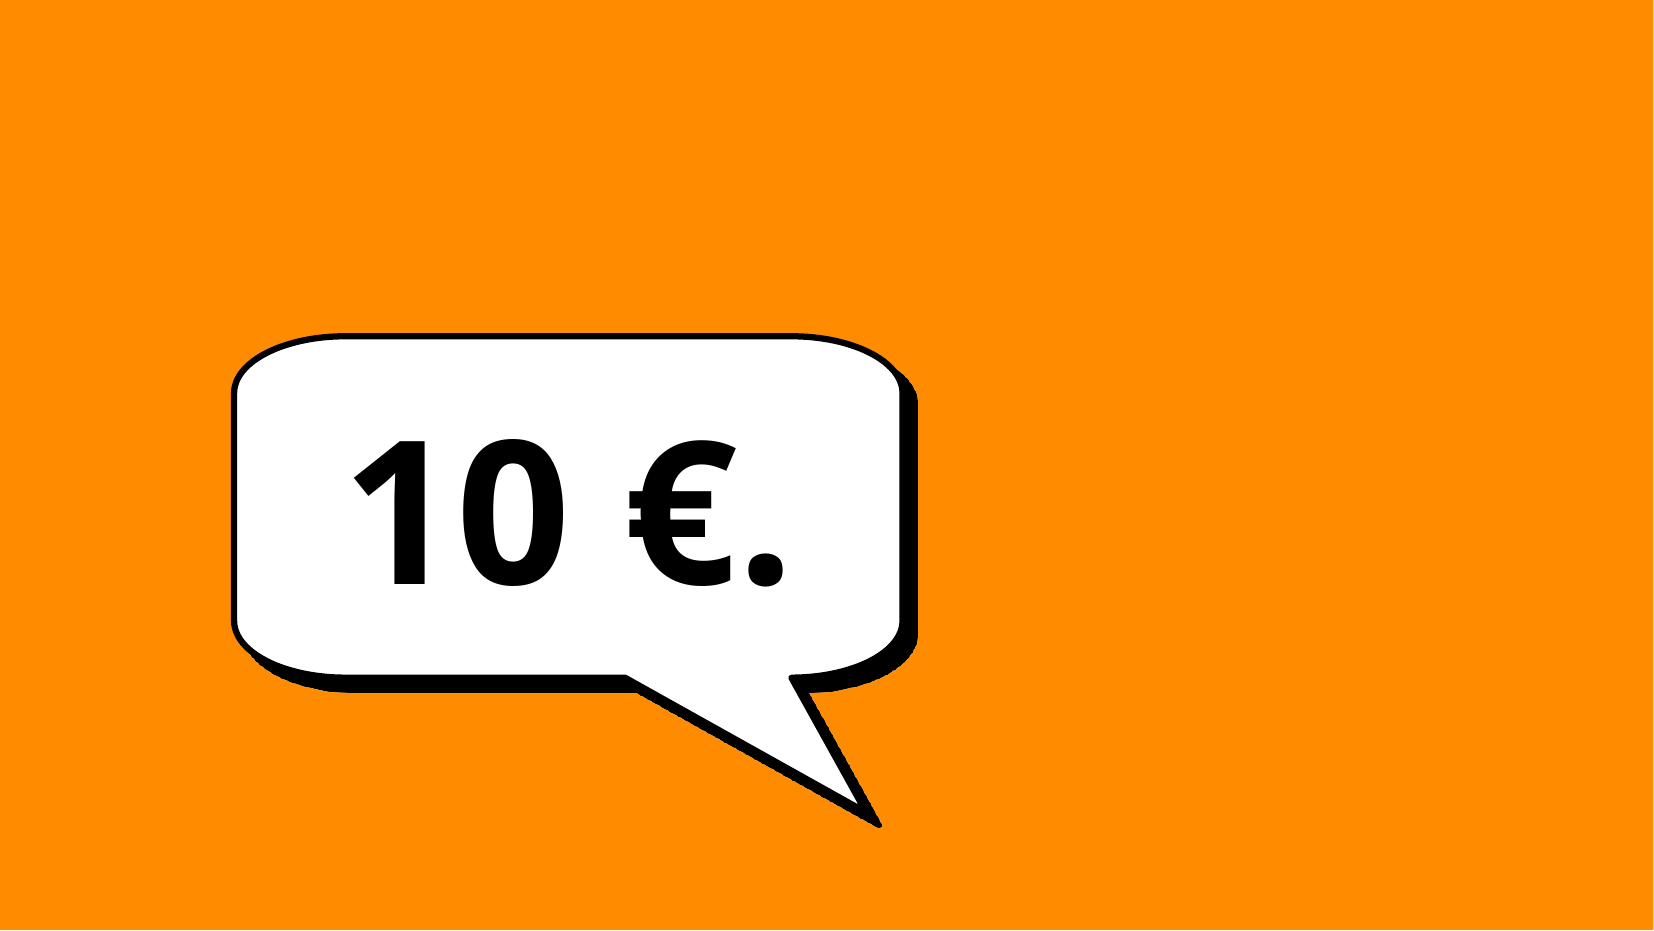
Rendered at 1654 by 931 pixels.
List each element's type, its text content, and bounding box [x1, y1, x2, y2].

text_box 10 €. [234, 336, 903, 813]
